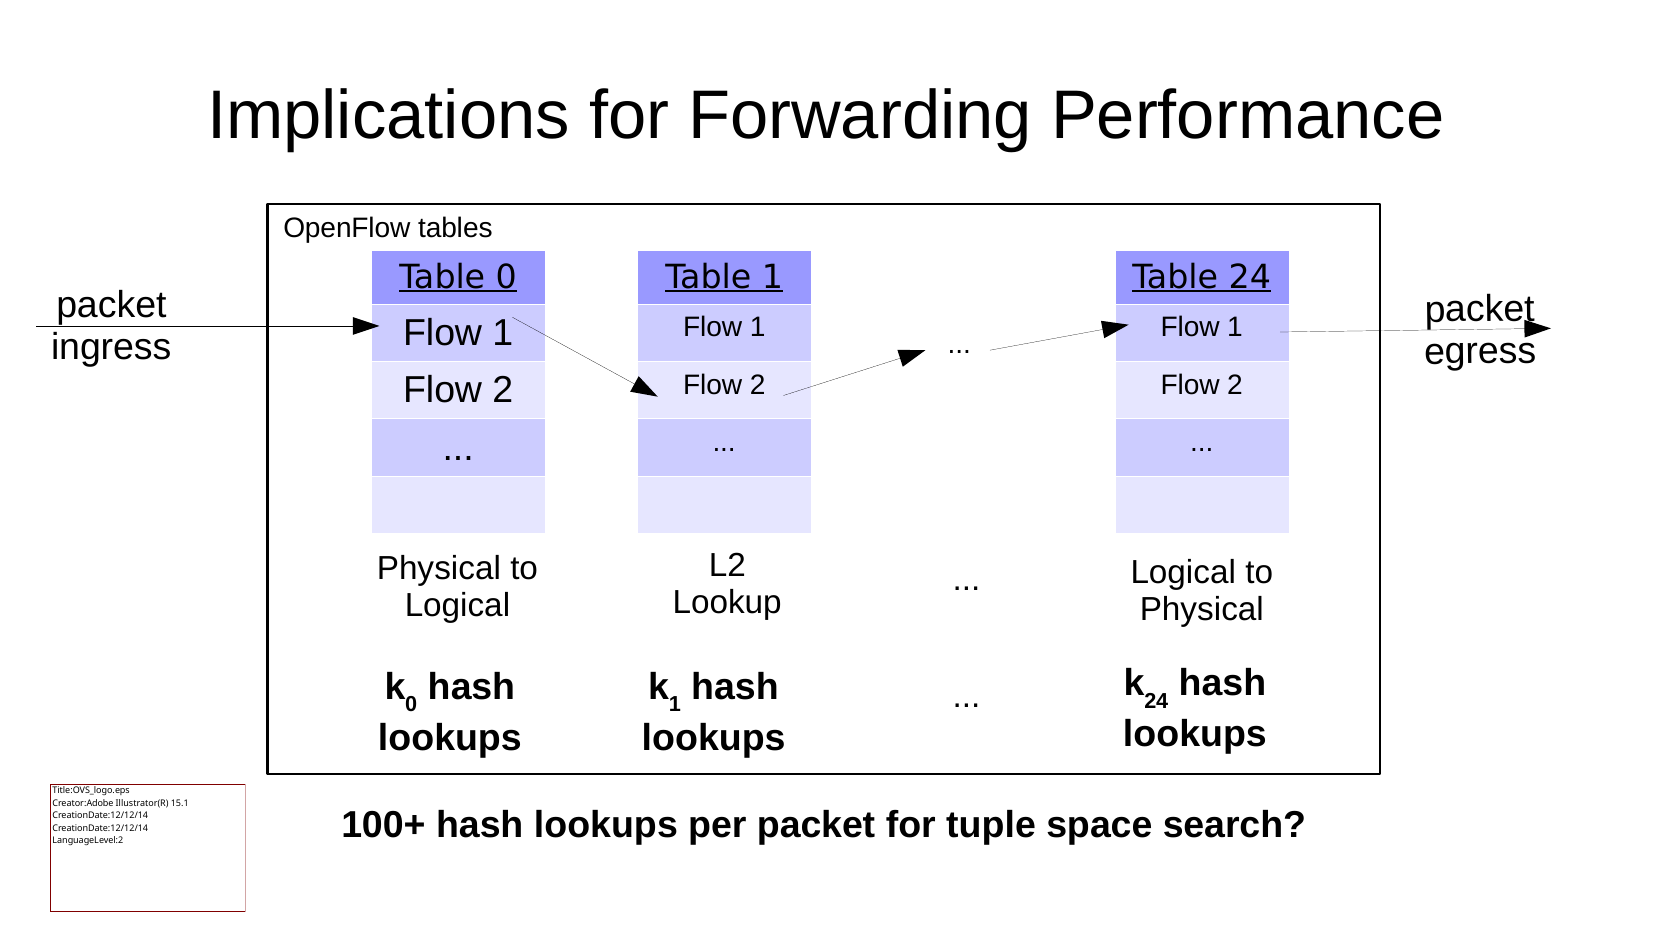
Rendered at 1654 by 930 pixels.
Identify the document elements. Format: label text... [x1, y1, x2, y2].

table_cell Flow 1 [1116, 305, 1289, 361]
table_cell Flow 2 [638, 362, 811, 418]
table_header Table 1 [638, 251, 811, 304]
text_box k24 hash lookups [1102, 654, 1288, 763]
text_box k0 hash lookups [361, 657, 539, 795]
table_header Table 24 [1116, 251, 1289, 304]
text_box Logical to Physical [1105, 545, 1299, 672]
table_cell Flow 2 [1116, 362, 1289, 418]
table_cell Flow 1 [638, 305, 811, 361]
text_box L2 Lookup [639, 539, 816, 629]
table_cell [638, 477, 811, 533]
text_box ... [878, 670, 1055, 723]
text_box k1 hash lookups [620, 657, 807, 795]
text_box ... [878, 553, 1055, 605]
table_cell [1116, 477, 1289, 533]
text_box ... [932, 320, 1002, 368]
title Implications for Forwarding Performance [82, 36, 1571, 193]
text_box OpenFlow tables [267, 203, 1381, 774]
text_box 100+ hash lookups per packet for tuple space search? [266, 795, 1382, 895]
text_box Physical to Logical [361, 541, 554, 668]
table_cell ... [1116, 419, 1289, 476]
table_cell ... [638, 419, 811, 476]
